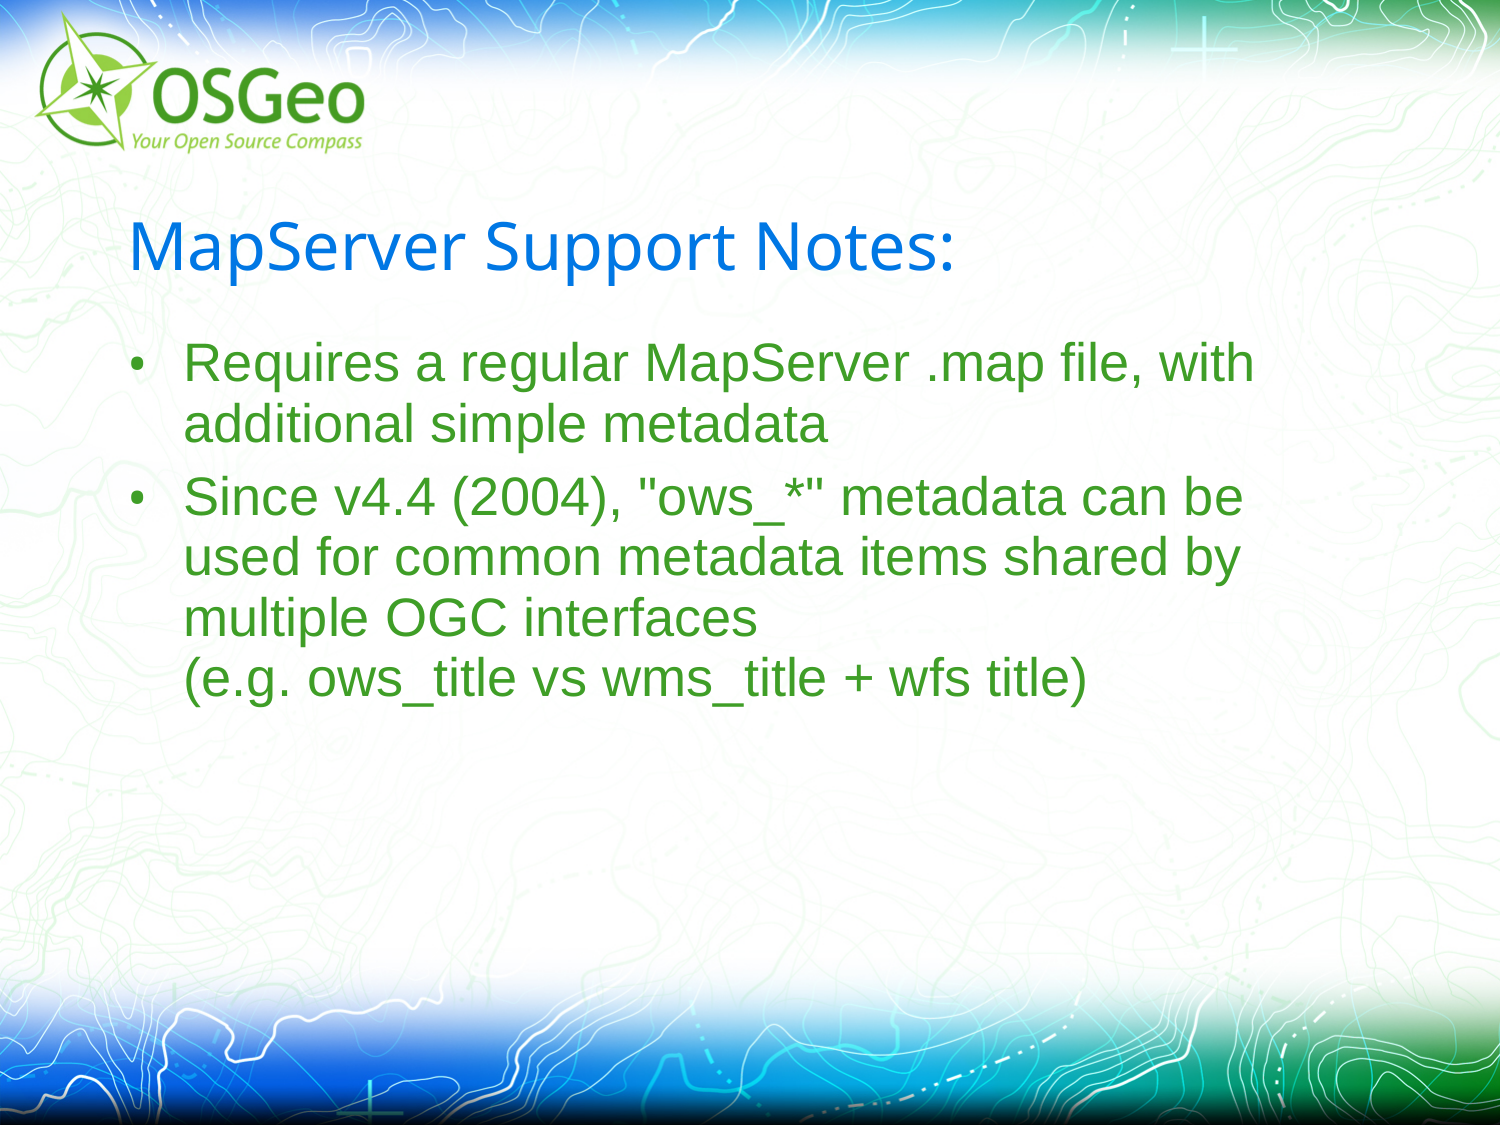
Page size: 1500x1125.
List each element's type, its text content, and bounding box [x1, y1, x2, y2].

list Requires a regular MapServer .map file, with additional simple metadata Since v4.4 (2004), "ows_*" metadata can be used for common metadata items shared by multiple OGC interfaces (e.g. ows_title vs wms_title + wfs title) [112, 324, 1388, 1015]
title MapServer Support Notes: [112, 187, 1388, 303]
picture [0, 0, 1500, 1125]
